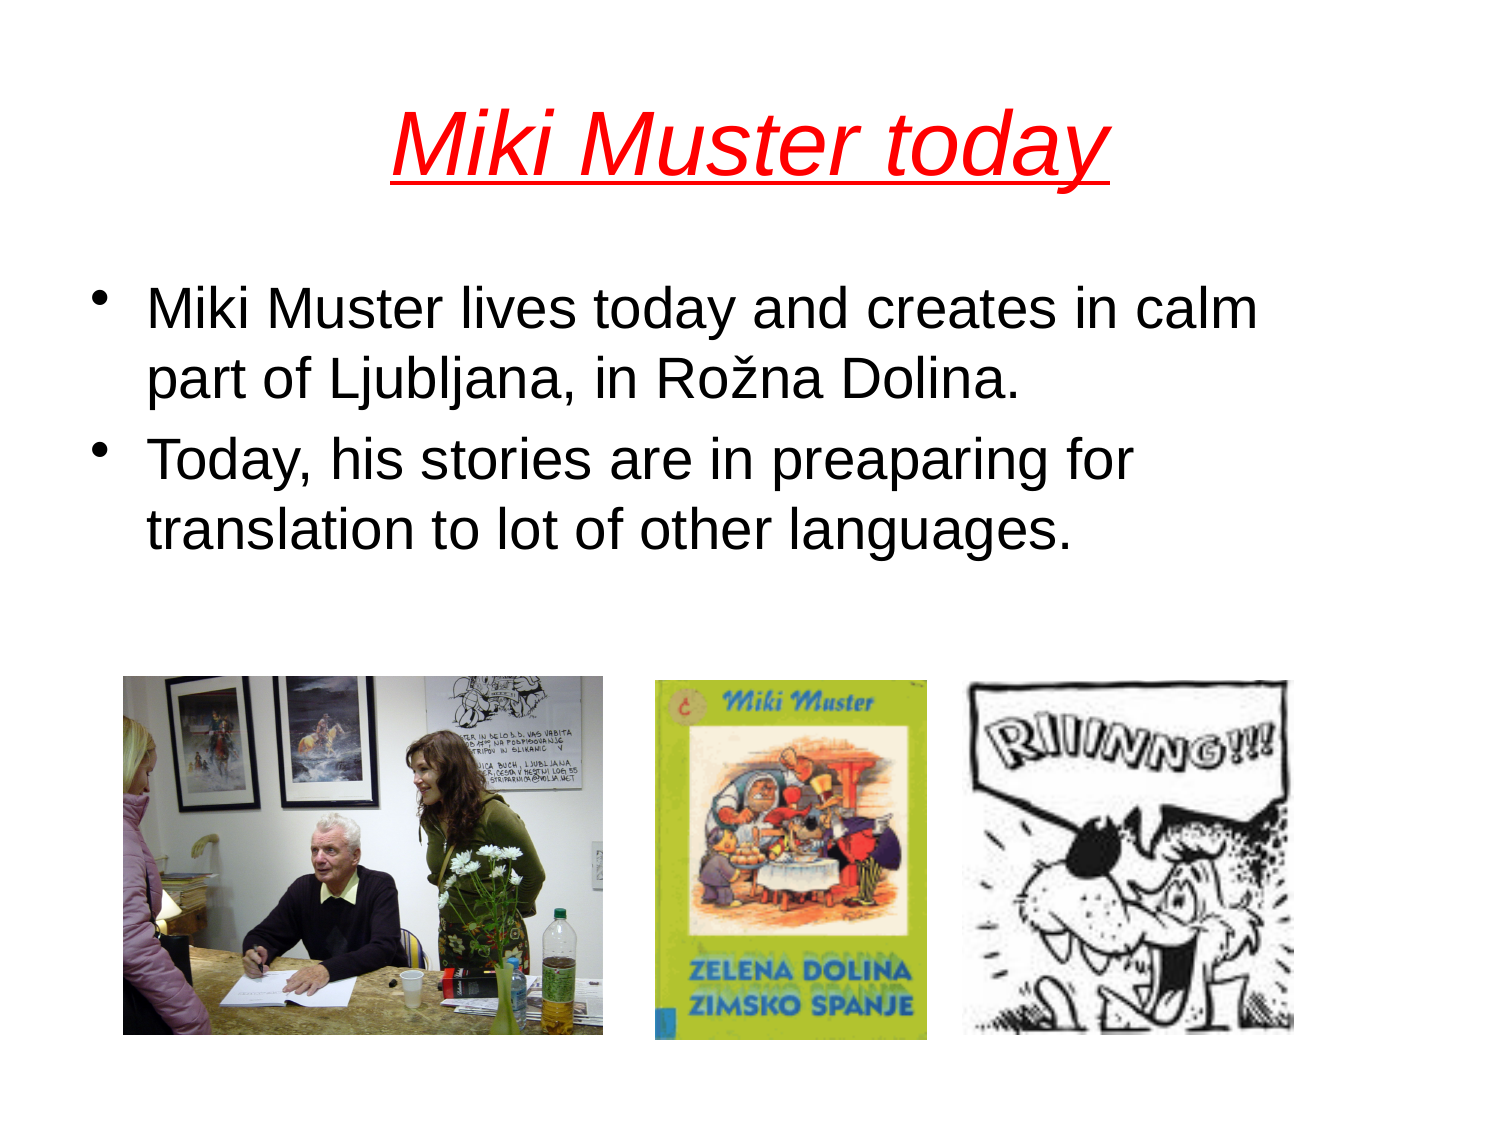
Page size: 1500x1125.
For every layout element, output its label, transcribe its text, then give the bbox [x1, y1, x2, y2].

picture [655, 680, 927, 1040]
picture [962, 680, 1294, 1035]
title Miki Muster today [75, 45, 1425, 233]
list Miki Muster lives today and creates in calm part of Ljubljana, in Rožna Dolina. Today, his stories are in preaparing for translation to lot of other languages. [75, 262, 1294, 598]
picture [123, 676, 603, 1035]
